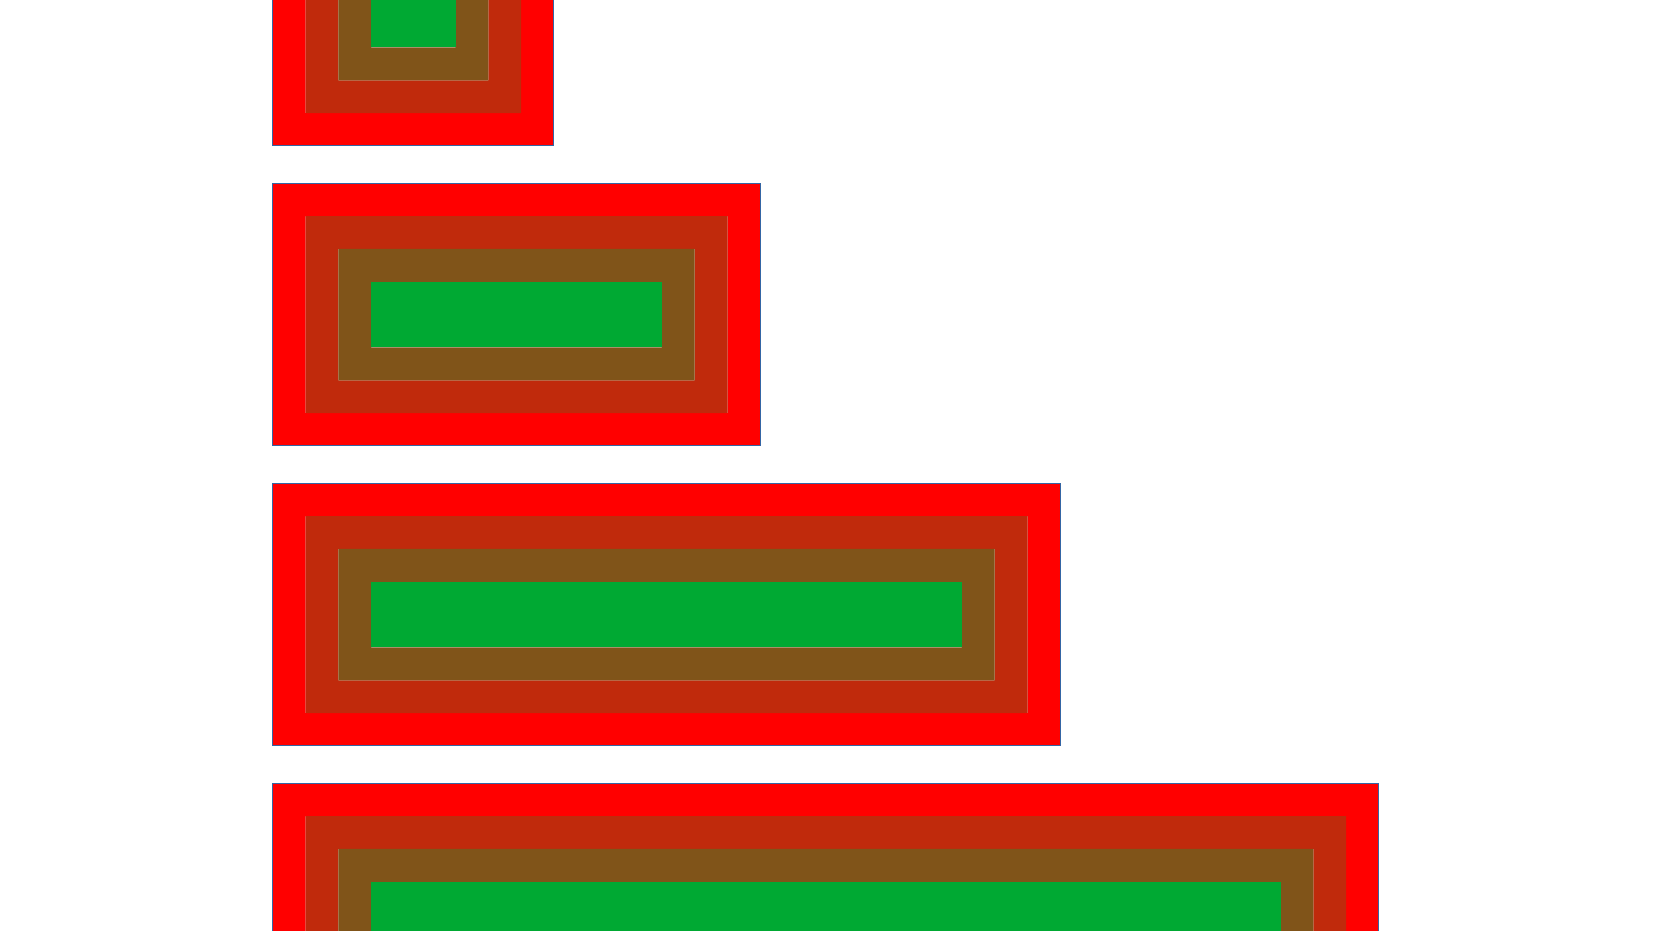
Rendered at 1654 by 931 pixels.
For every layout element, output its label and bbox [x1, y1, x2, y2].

text_box [272, 783, 1379, 931]
text_box [272, 483, 1061, 746]
text_box [272, 0, 554, 146]
text_box [272, 183, 761, 446]
